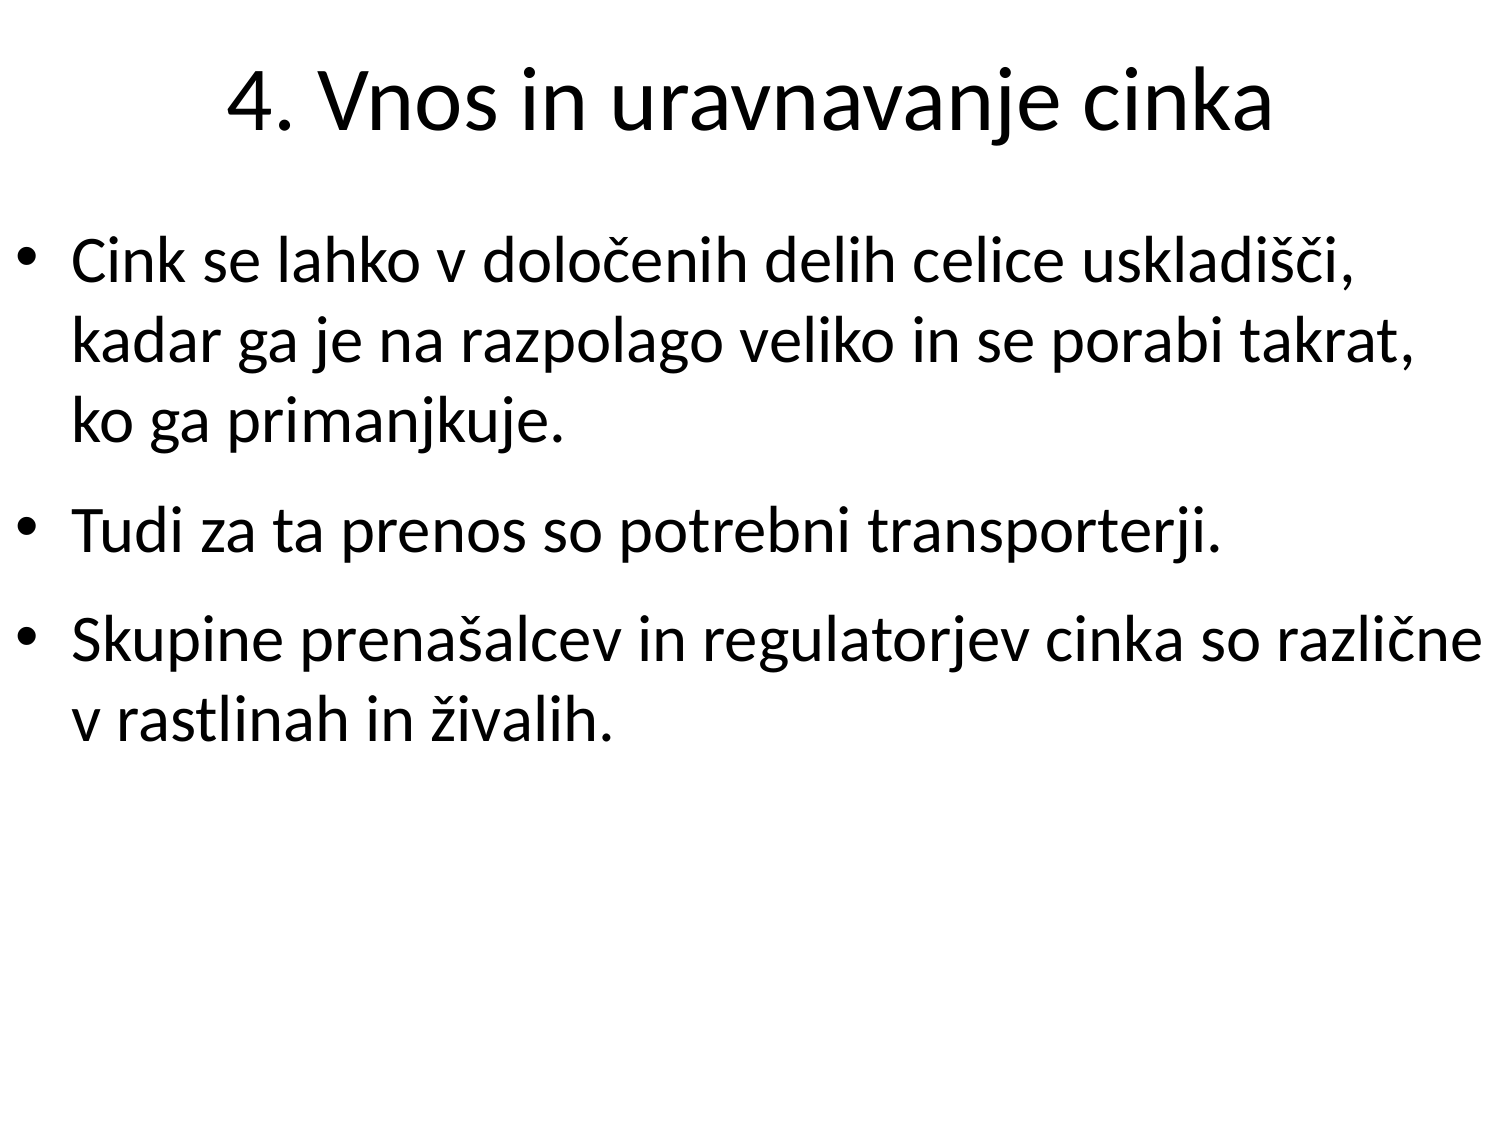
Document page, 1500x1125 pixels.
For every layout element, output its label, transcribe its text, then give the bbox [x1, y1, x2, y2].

list Cink se lahko v določenih delih celice uskladišči, kadar ga je na razpolago veliko in se porabi takrat, ko ga primanjkuje. Tudi za ta prenos so potrebni transporterji. Skupine prenašalcev in regulatorjev cinka so različne v rastlinah in živalih. [0, 208, 1500, 1125]
title 4. Vnos in uravnavanje cinka [76, 0, 1427, 188]
